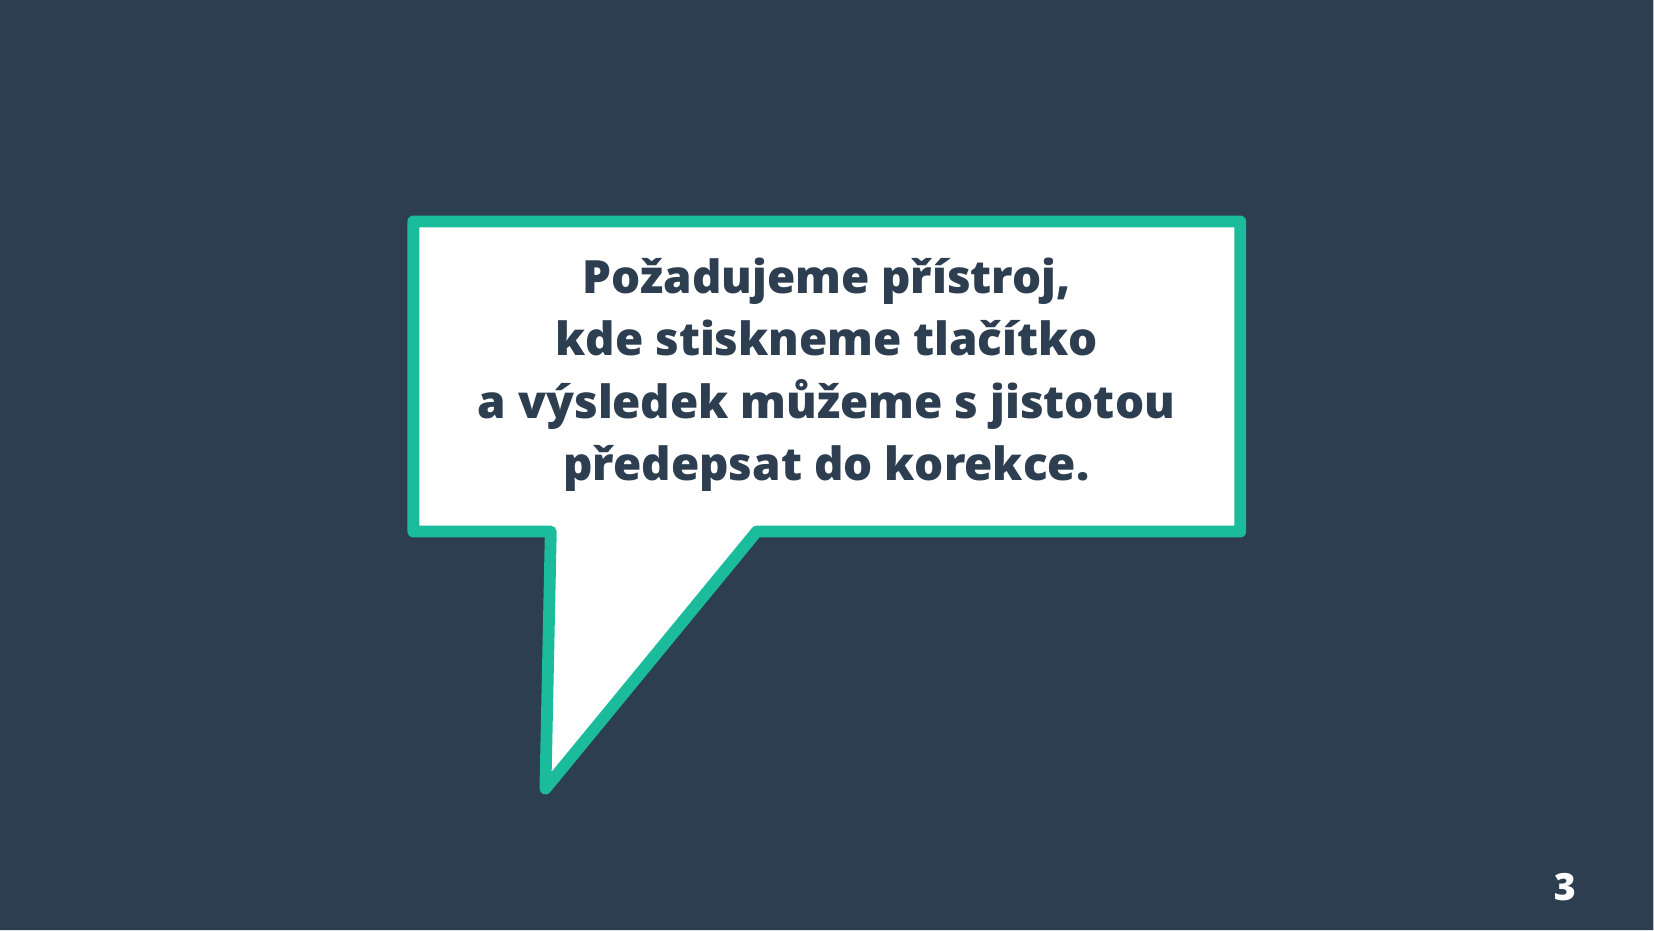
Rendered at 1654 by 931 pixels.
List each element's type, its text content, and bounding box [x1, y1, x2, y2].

title Požadujeme přístroj, kde stiskneme tlačítko a výsledek můžeme s jistotou předepsat do korekce. [442, 236, 1211, 502]
